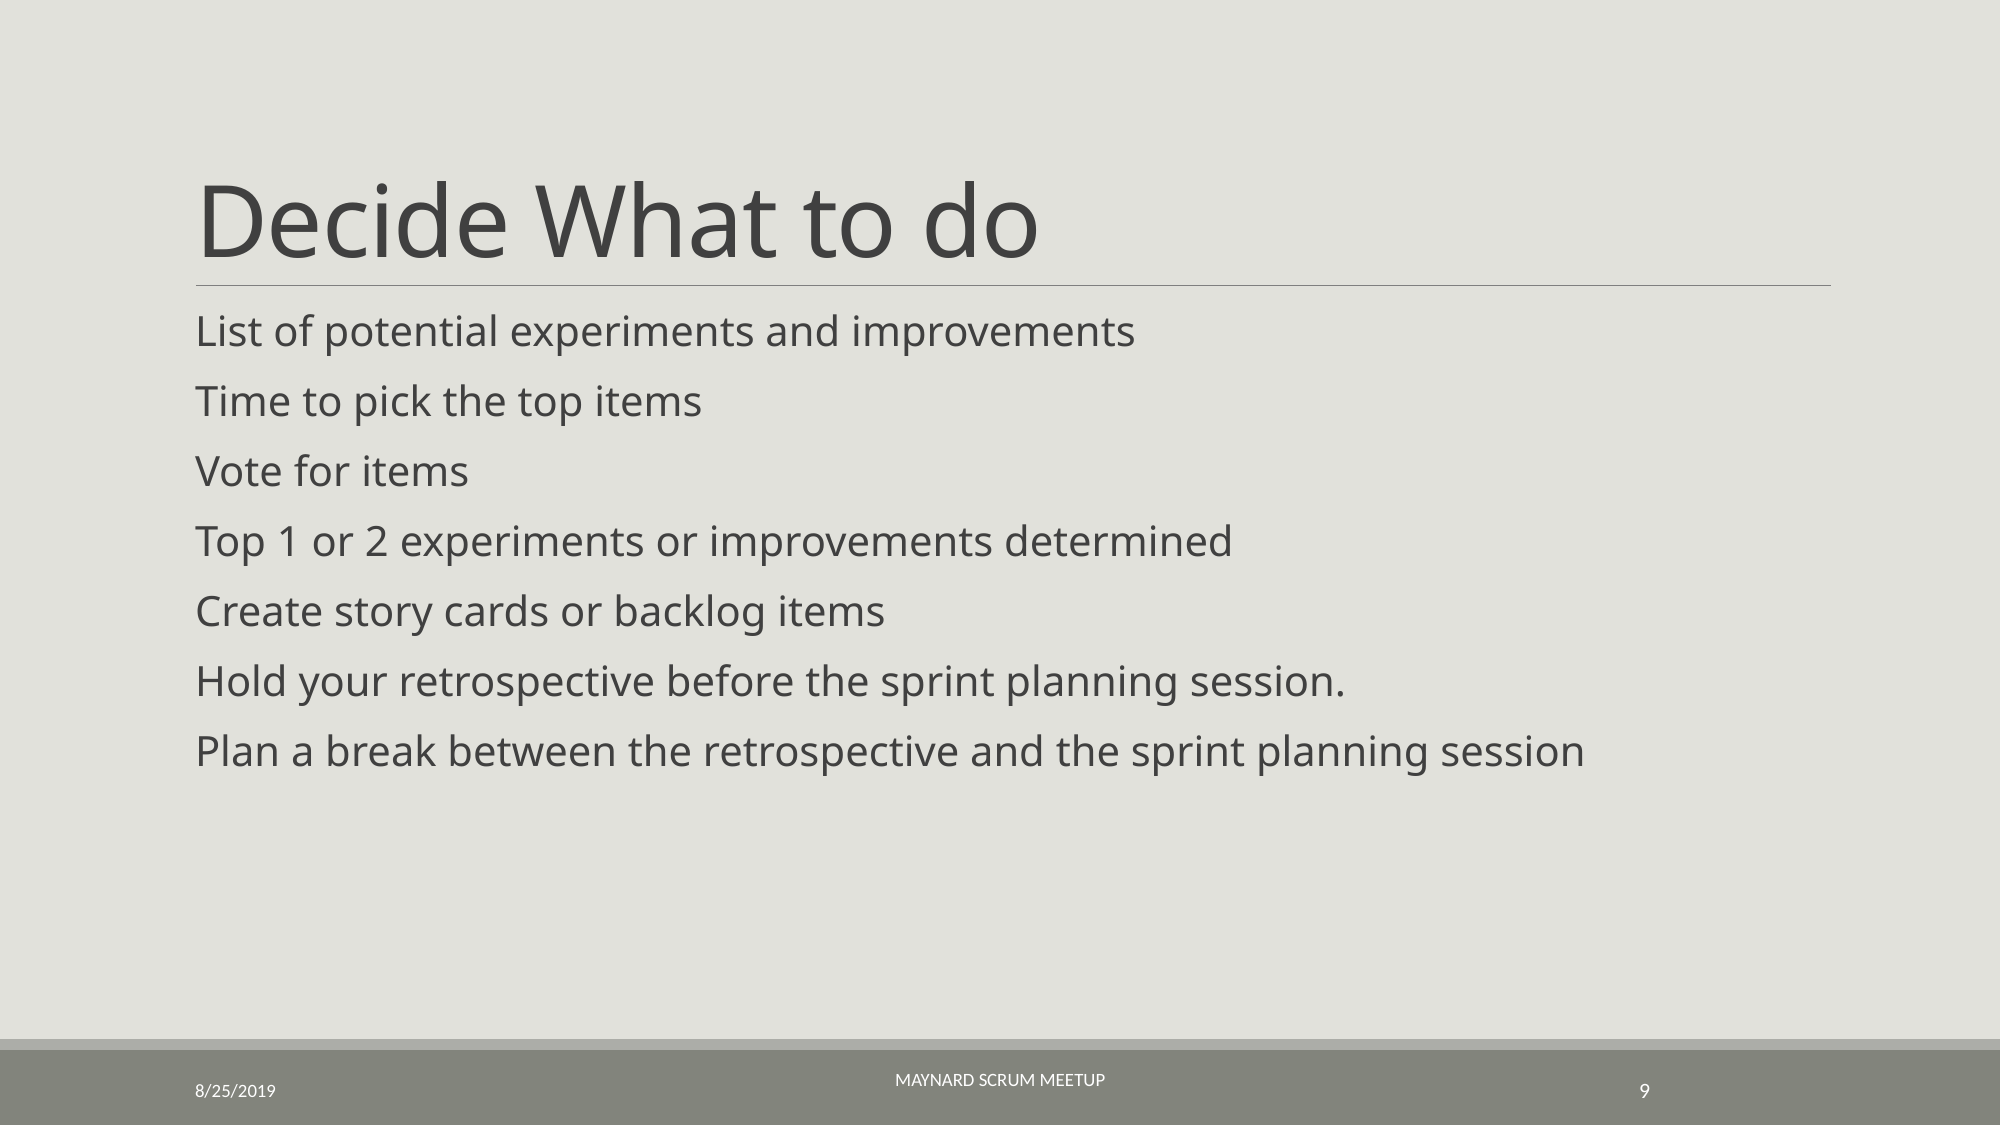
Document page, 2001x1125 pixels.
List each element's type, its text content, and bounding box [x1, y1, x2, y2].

title Decide What to do [180, 47, 1831, 286]
text_box 8/25/2019 [180, 1059, 586, 1120]
text_box Maynard Scrum meetup [604, 1059, 1396, 1120]
list List of potential experiments and improvements Time to pick the top items Vote for items Top 1 or 2 experiments or improvements determined Create story cards or backlog items Hold your retrospective before the sprint planning session. Plan a break between the retrospective and the sprint planning session [180, 302, 1831, 963]
text_box 9 [1624, 1059, 1840, 1120]
